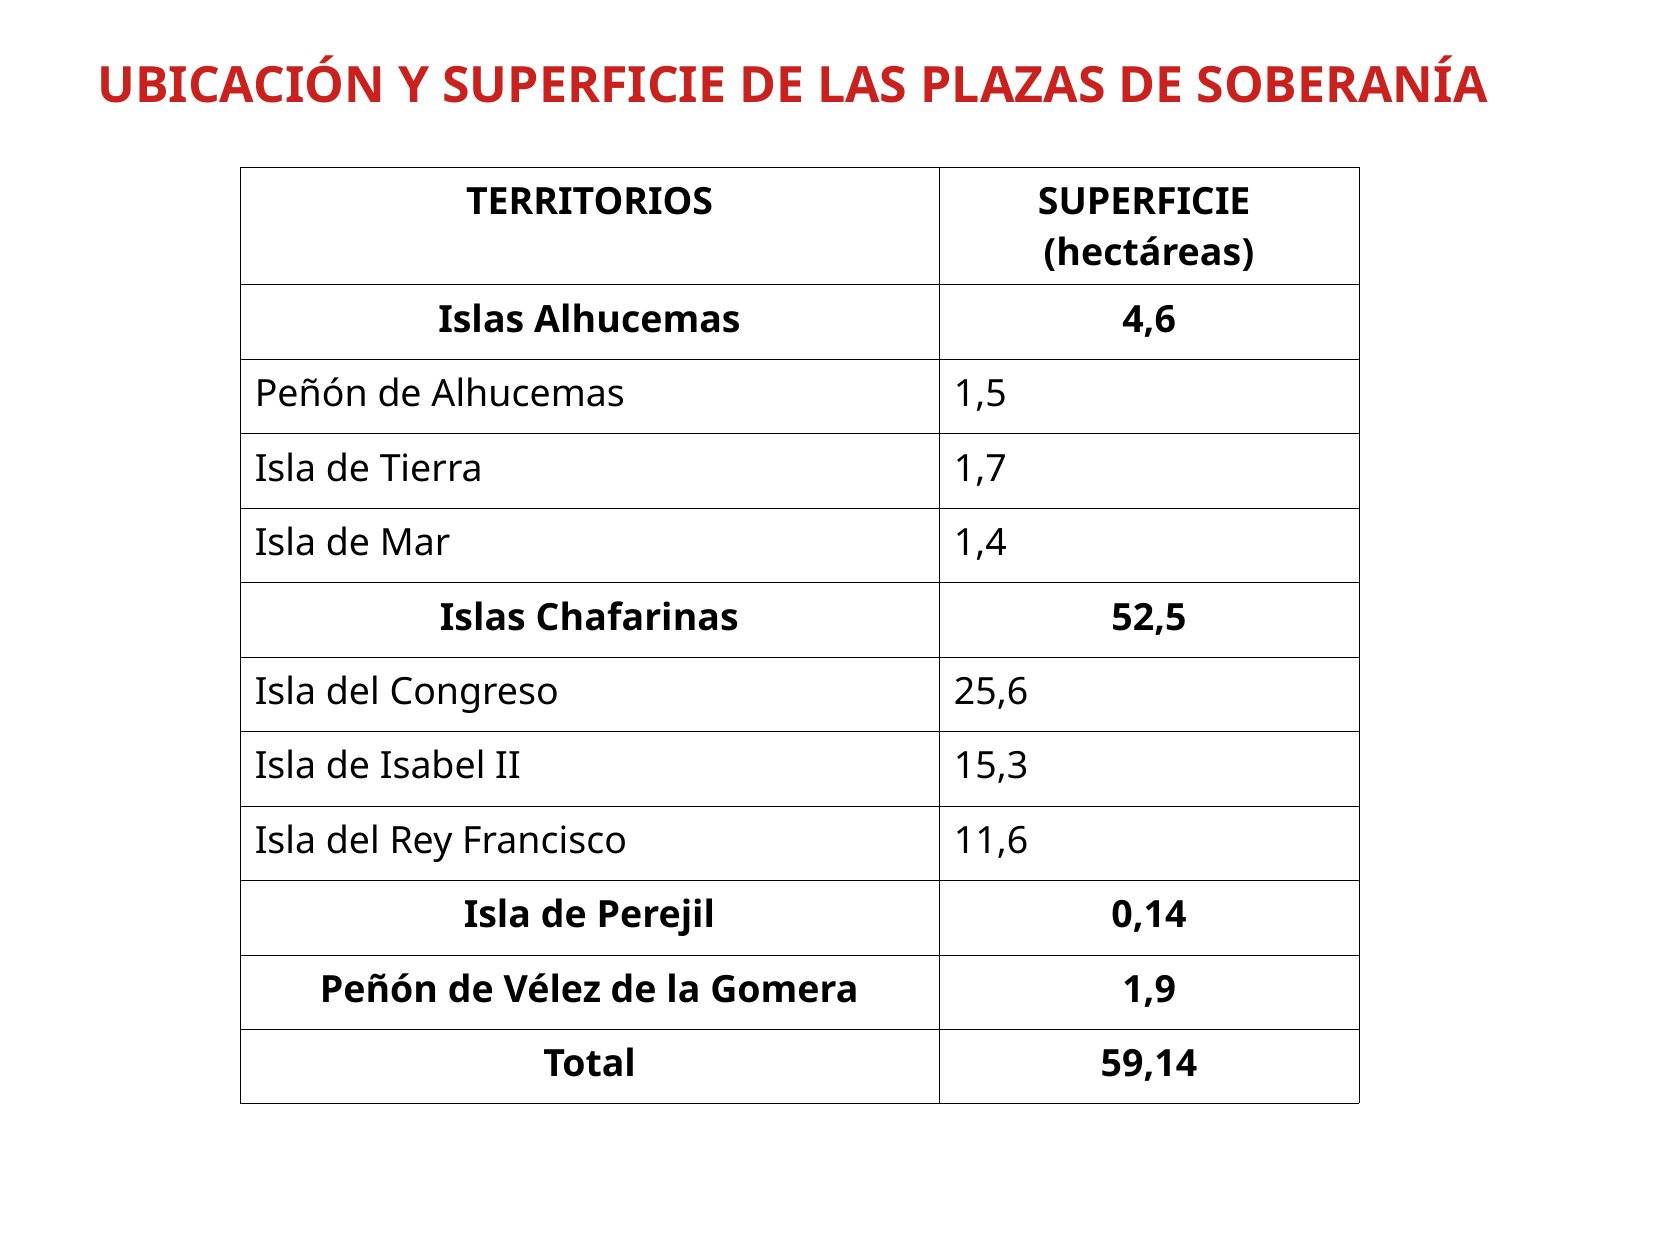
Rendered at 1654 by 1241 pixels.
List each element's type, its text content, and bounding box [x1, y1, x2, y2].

table_cell Peñón de Alhucemas [241, 360, 939, 433]
table_cell 0,14 [940, 881, 1359, 955]
table_cell Total [241, 1030, 939, 1103]
table_cell 11,6 [940, 807, 1359, 880]
table_cell 52,5 [940, 583, 1359, 657]
table_cell 1,4 [940, 509, 1359, 582]
table_cell 1,5 [940, 360, 1359, 433]
table_cell 1,7 [940, 434, 1359, 508]
table_cell Islas Chafarinas [241, 583, 939, 657]
table_cell Isla de Tierra [241, 434, 939, 508]
table_cell 15,3 [940, 732, 1359, 806]
table_cell Isla del Rey Francisco [241, 807, 939, 880]
table_cell Isla de Mar [241, 509, 939, 582]
table_cell Islas Alhucemas [241, 285, 939, 359]
table_header Superficie (hectáreas) [940, 168, 1359, 284]
table_cell Peñón de Vélez de la Gomera [241, 956, 939, 1029]
table_header Territorios [241, 168, 939, 284]
text_box Ubicación y superficie de las plazas de soberanía [82, 41, 1560, 169]
table_cell 59,14 [940, 1030, 1359, 1103]
table_cell 4,6 [940, 285, 1359, 359]
table_cell 25,6 [940, 658, 1359, 731]
table_cell Isla del Congreso [241, 658, 939, 731]
table_cell Isla de Perejil [241, 881, 939, 955]
table_cell Isla de Isabel II [241, 732, 939, 806]
table_cell 1,9 [940, 956, 1359, 1029]
